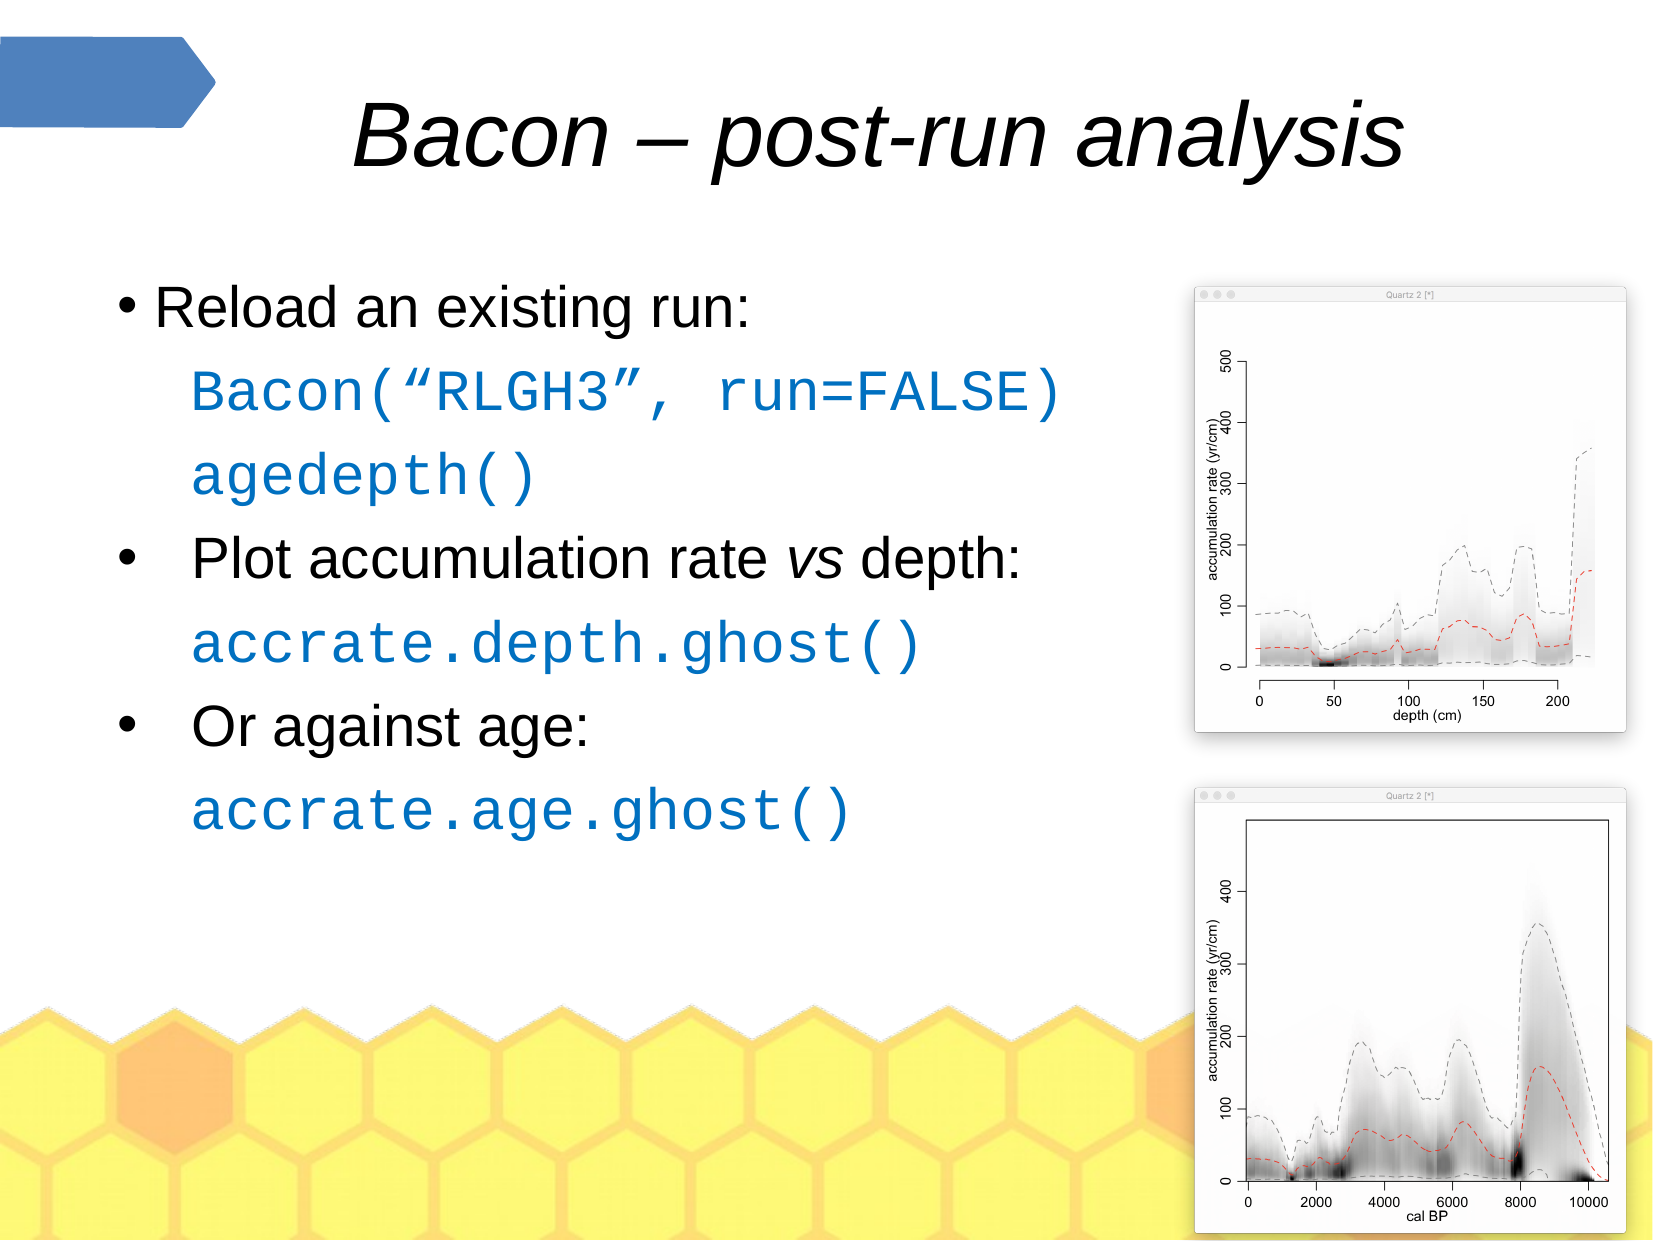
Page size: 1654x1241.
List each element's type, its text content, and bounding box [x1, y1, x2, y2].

text_box Reload an existing run: Bacon(“RLGH3”, run=FALSE) agedepth() Plot accumulation rate vs depth: accrate.depth.ghost() Or against age: accrate.age.ghost() [116, 276, 1166, 960]
text_box Bacon – post-run analysis [351, 21, 1560, 253]
picture [0, 264, 1654, 1241]
